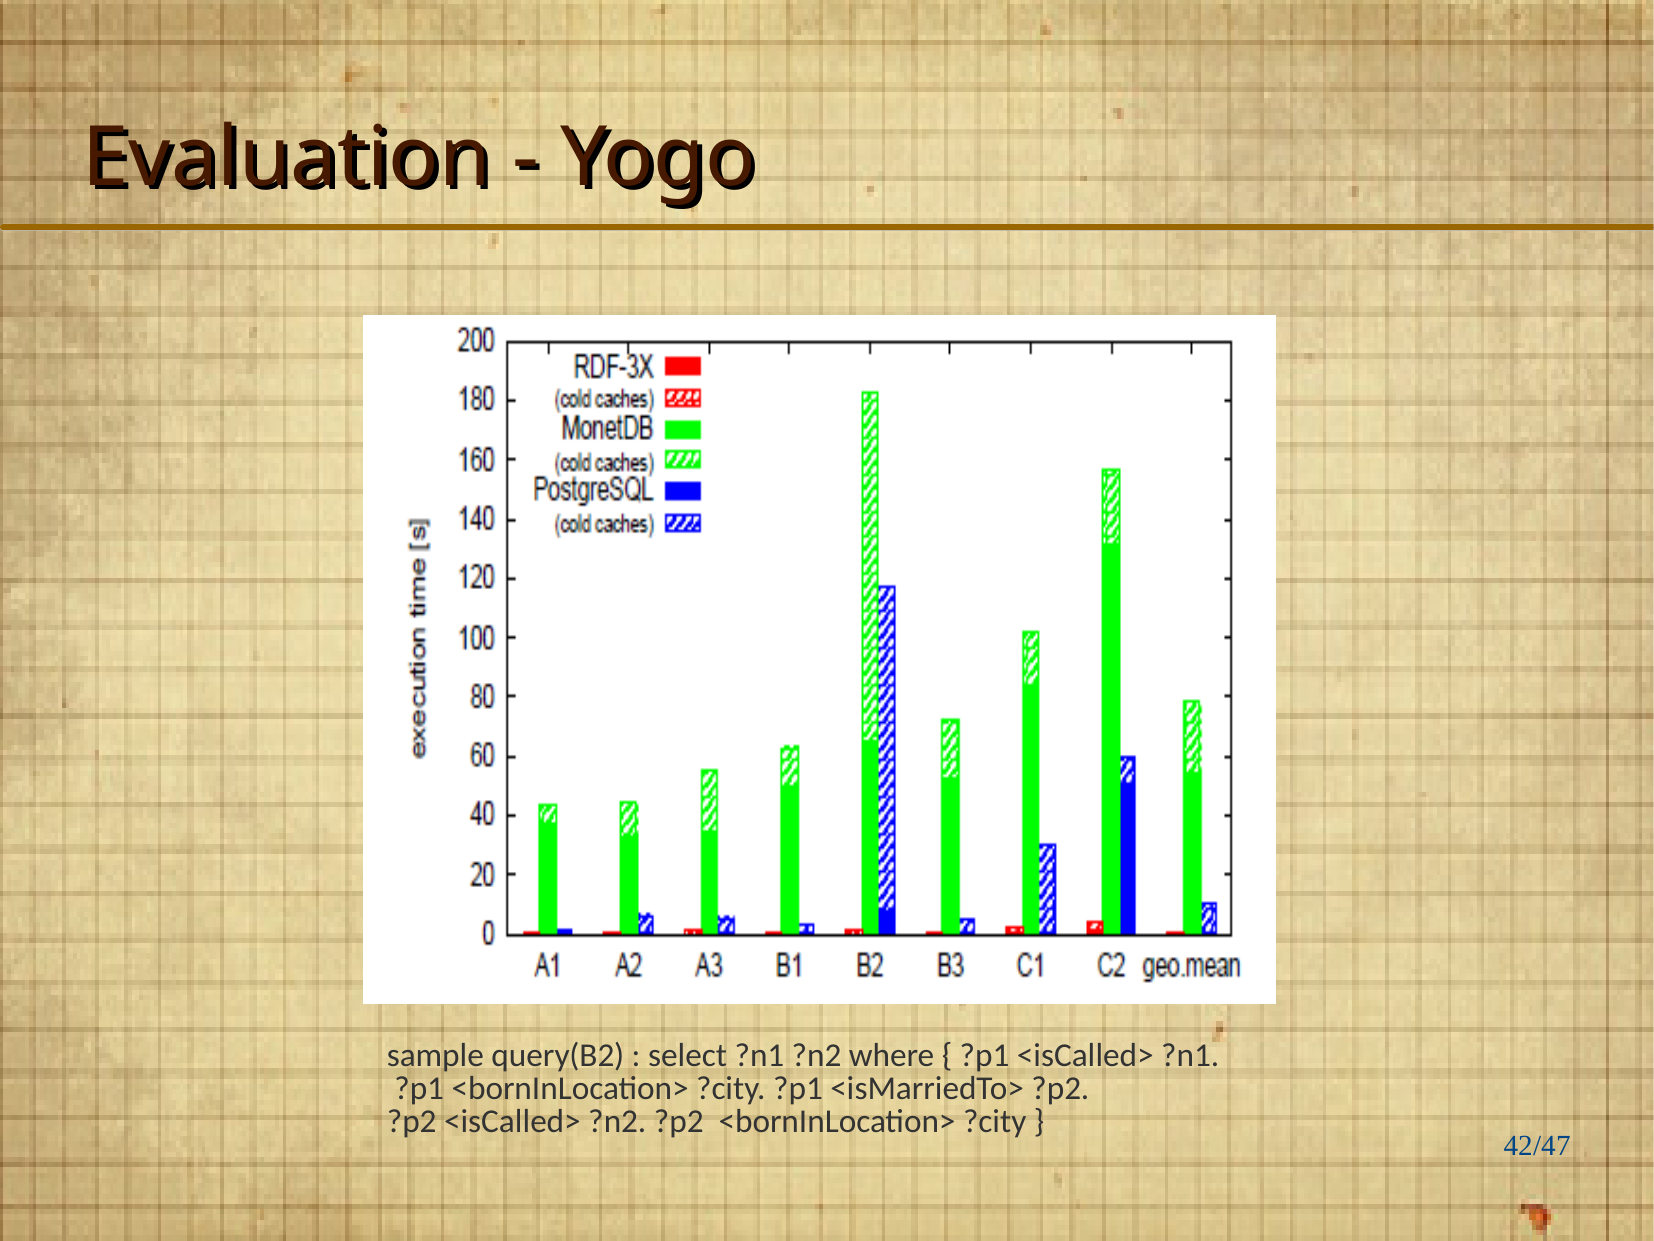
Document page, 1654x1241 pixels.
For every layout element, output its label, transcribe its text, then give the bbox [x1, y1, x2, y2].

text_box sample query(B2) : select ?n1 ?n2 where { ?p1 <isCalled> ?n1. ?p1 <bornInLocation> ?city. ?p1 <isMarriedTo> ?p2. ?p2 <isCalled> ?n2. ?p2 <bornInLocation> ?city } [372, 1033, 1400, 1205]
picture [0, 0, 1654, 1241]
title Evaluation - Yogo [82, 49, 1571, 227]
title Evaluation - Yogo [82, 228, 1571, 257]
